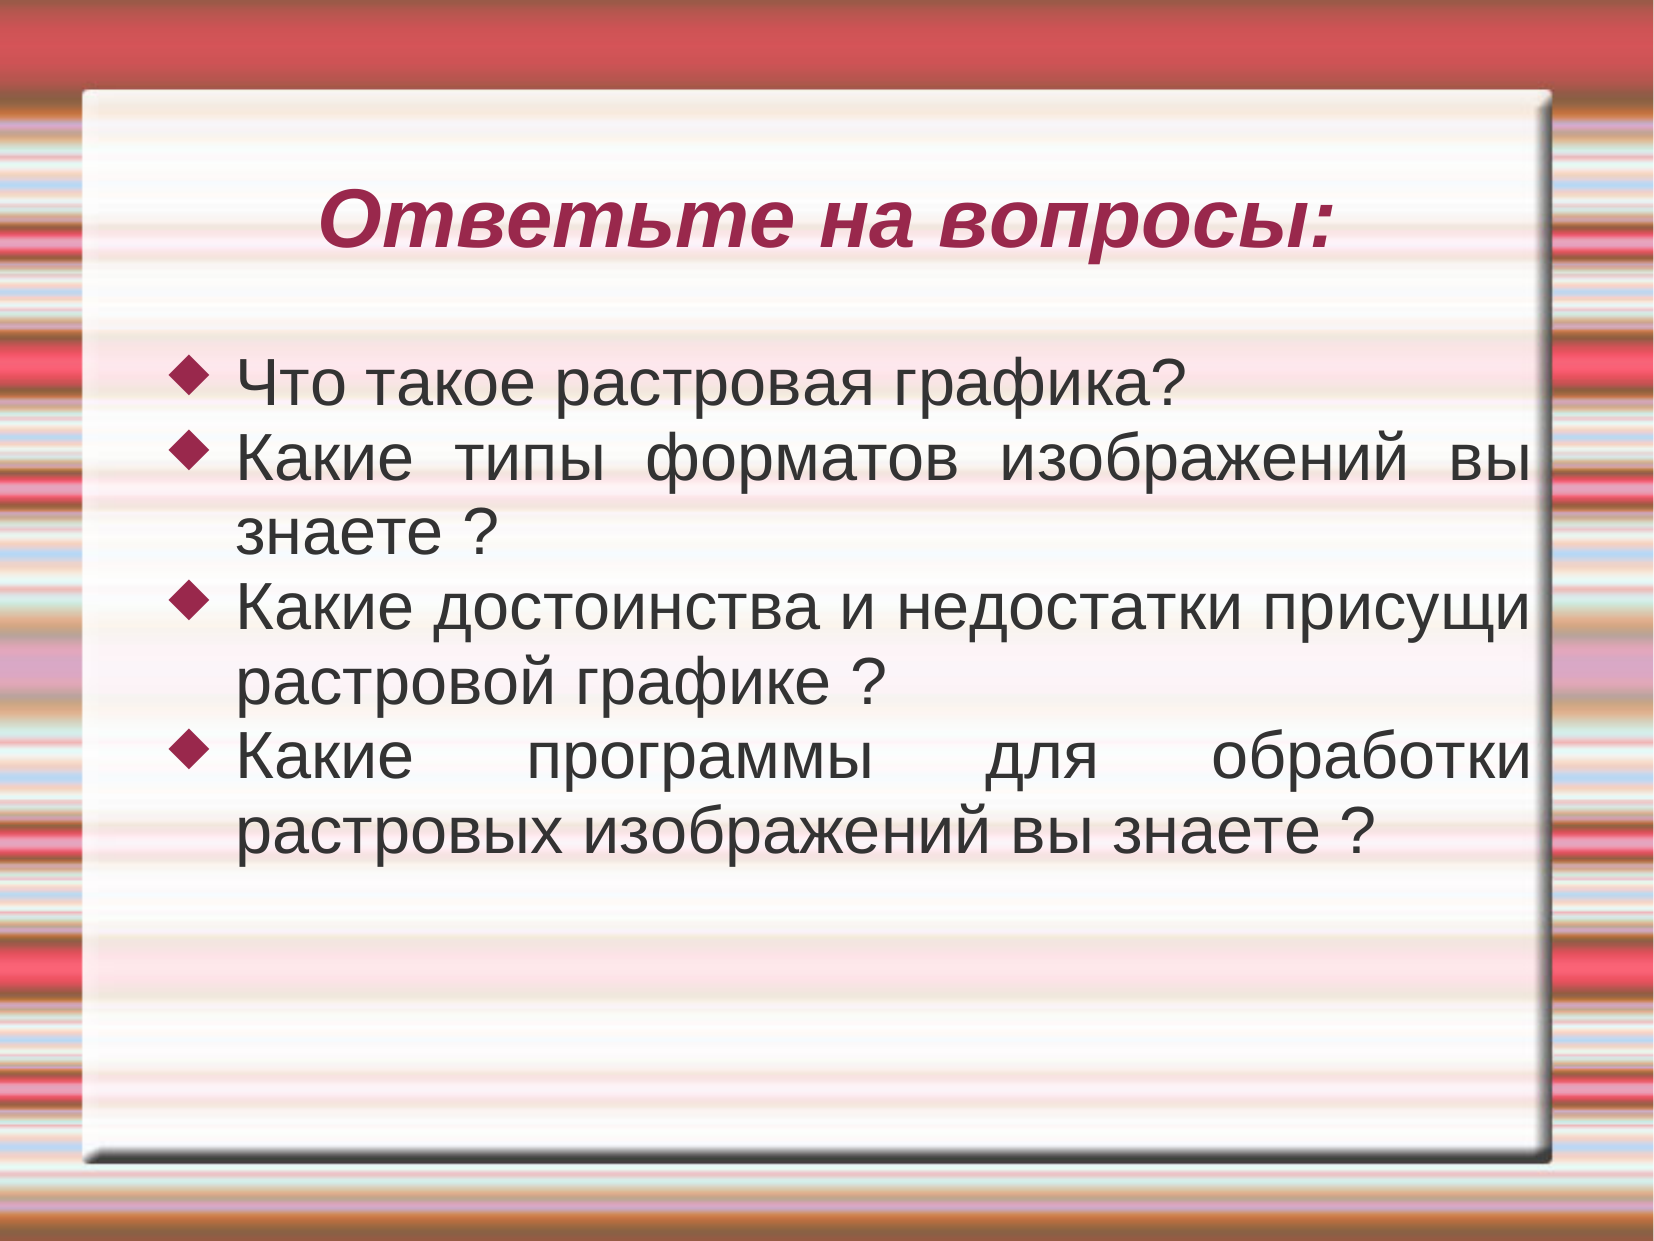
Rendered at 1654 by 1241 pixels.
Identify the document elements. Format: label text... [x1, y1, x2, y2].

picture [0, 0, 1654, 1241]
list Что такое растровая графика? Какие типы форматов изображений вы знаете ? Какие достоинства и недостатки присущи растровой графике ? Какие программы для обработки растровых изображений вы знаете ? [152, 344, 1534, 1127]
title Ответьте на вопросы: [121, 114, 1534, 322]
